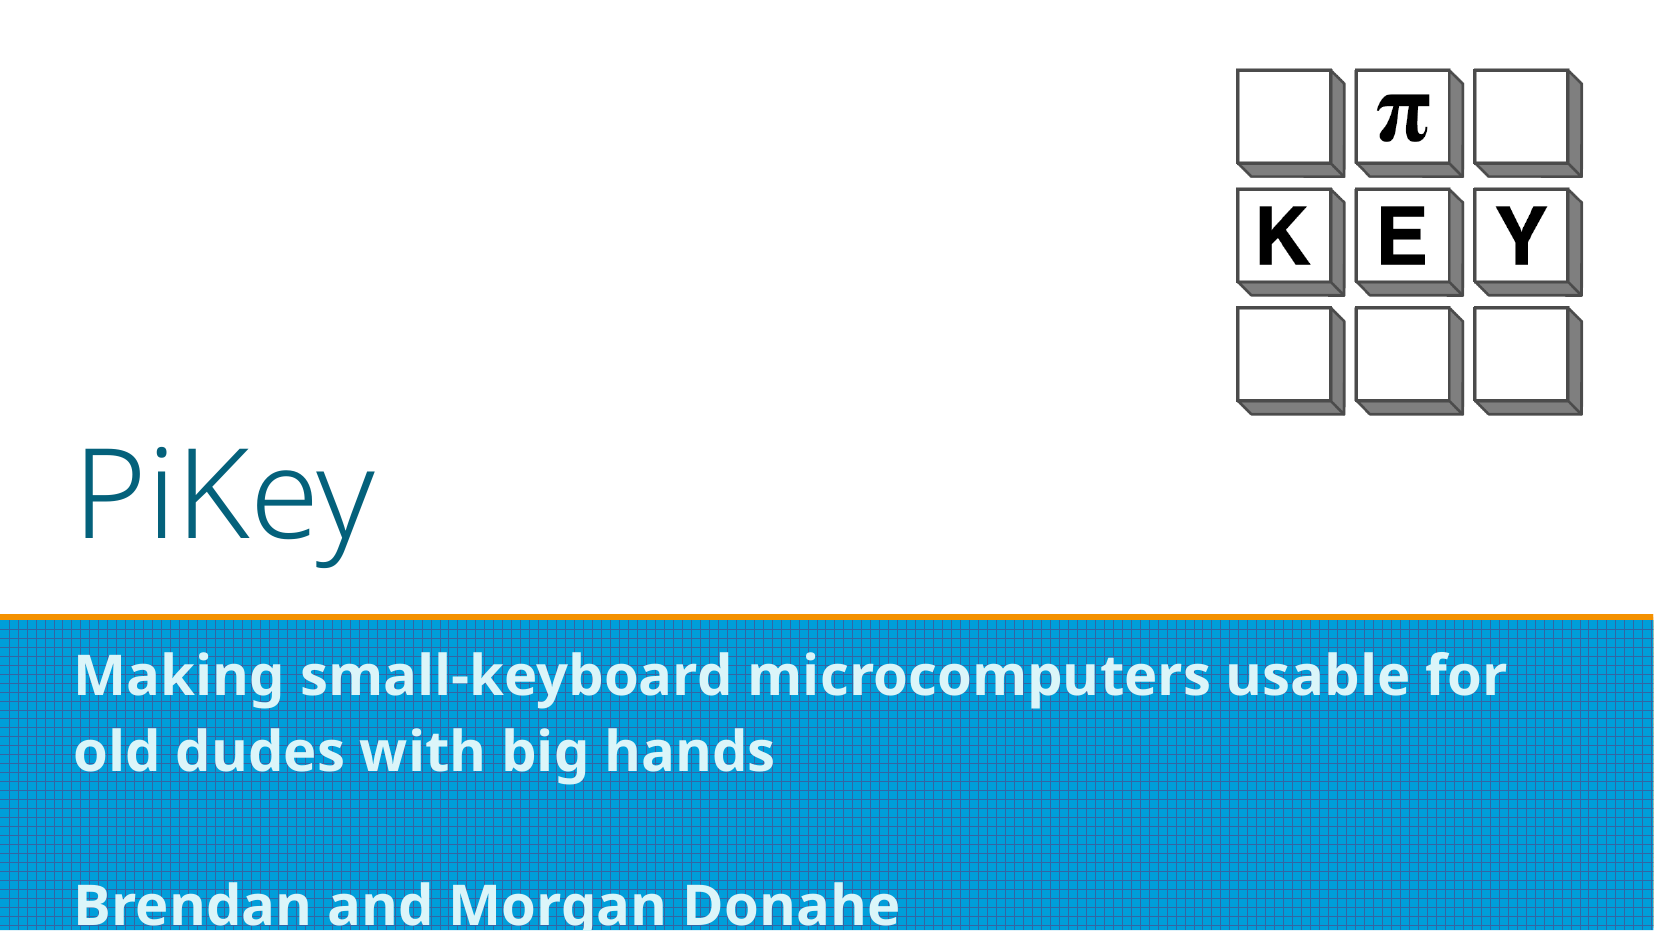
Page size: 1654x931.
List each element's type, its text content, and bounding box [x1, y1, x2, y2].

title PiKey [73, 44, 1163, 576]
picture [1200, 37, 1613, 445]
subtitle Making small-keyboard microcomputers usable for old dudes with big hands Brendan and Morgan Donahe February 2025 [73, 634, 1576, 917]
